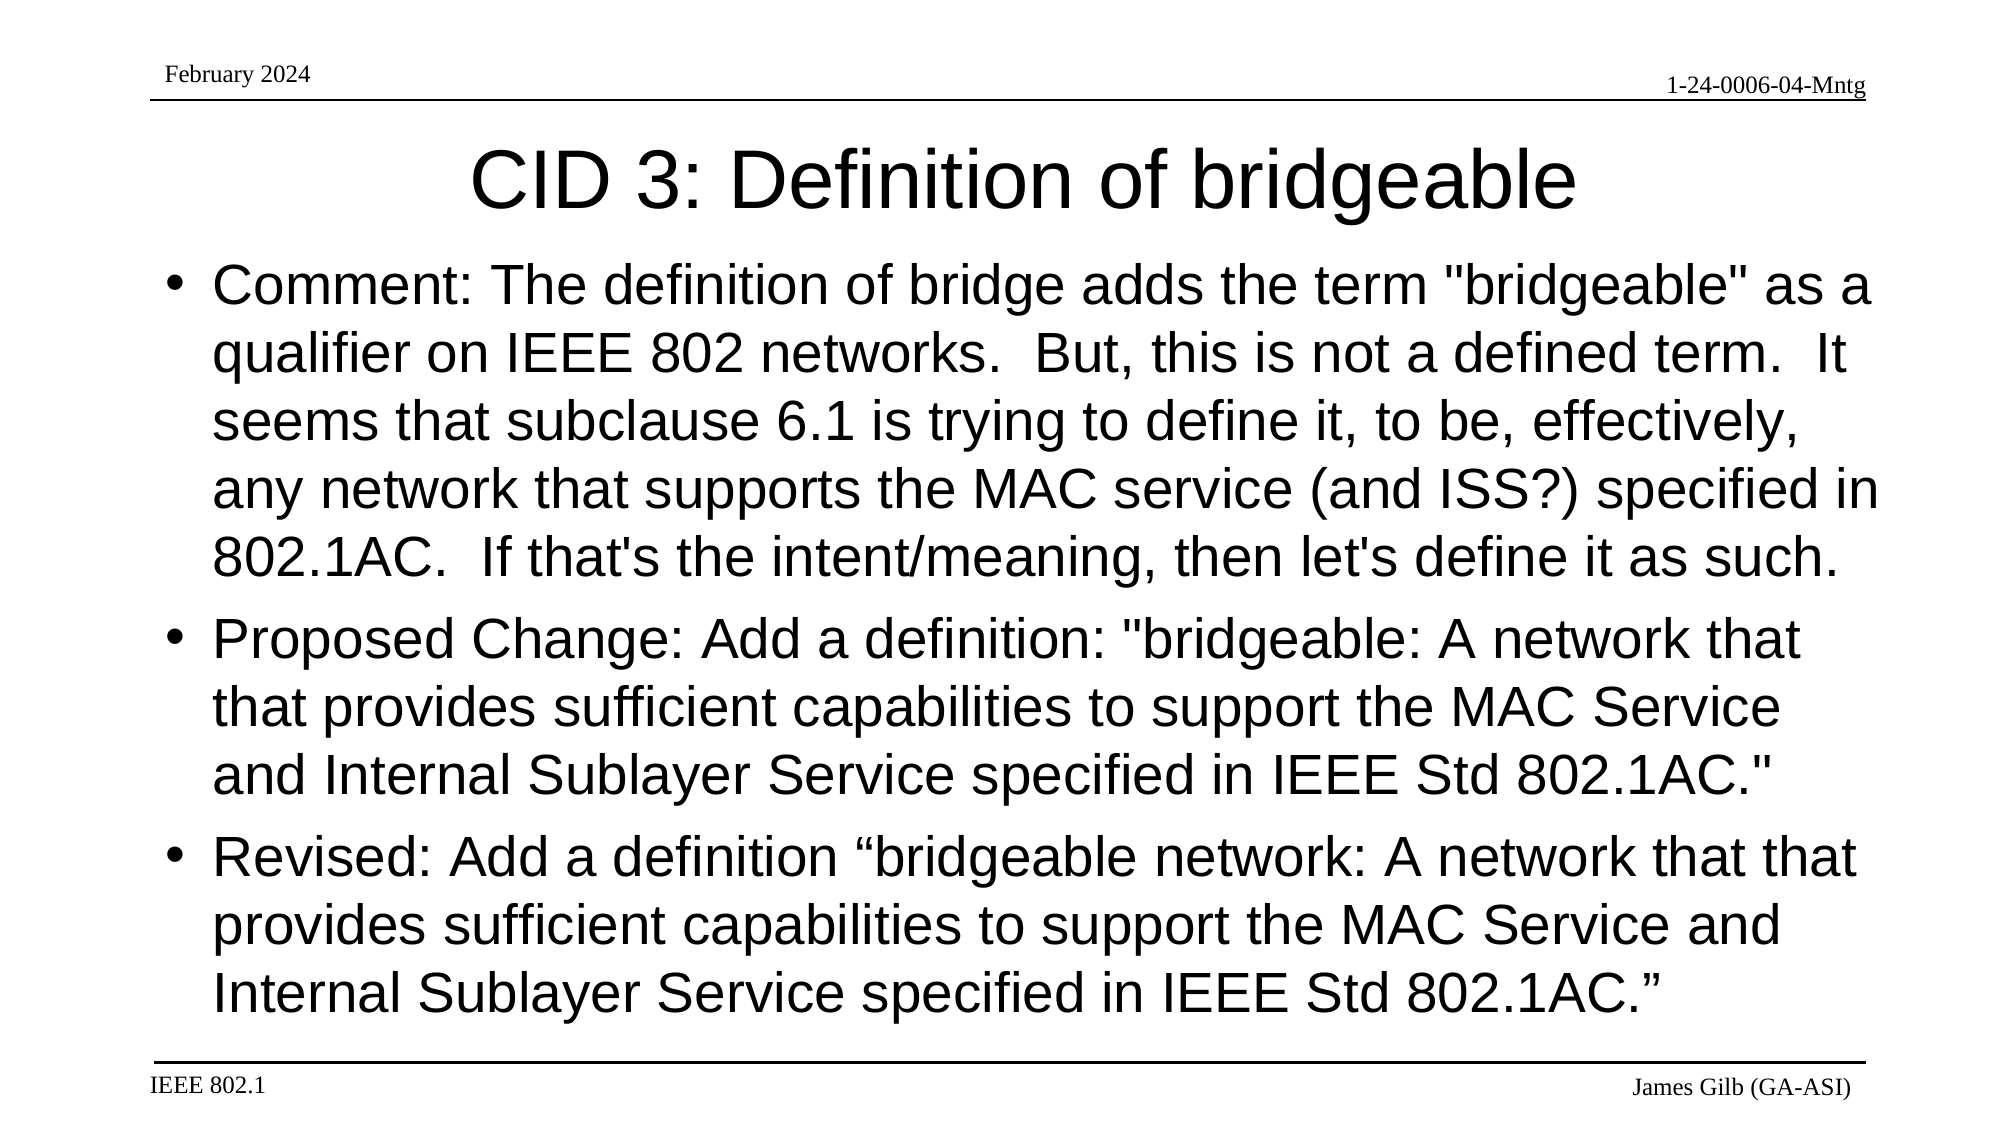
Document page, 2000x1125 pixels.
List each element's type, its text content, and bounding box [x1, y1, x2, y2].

title CID 3: Definition of bridgeable [149, 112, 1900, 238]
list Comment: The definition of bridge adds the term "bridgeable" as a qualifier on IEEE 802 networks. But, this is not a defined term. It seems that subclause 6.1 is trying to define it, to be, effectively, any network that supports the MAC service (and ISS?) specified in 802.1AC. If that's the intent/meaning, then let's define it as such. Proposed Change: Add a definition: "bridgeable: A network that that provides sufficient capabilities to support the MAC Service and Internal Sublayer Service specified in IEEE Std 802.1AC." Revised: Add a definition “bridgeable network: A network that that provides sufficient capabilities to support the MAC Service and Internal Sublayer Service specified in IEEE Std 802.1AC.” [149, 239, 1900, 1051]
